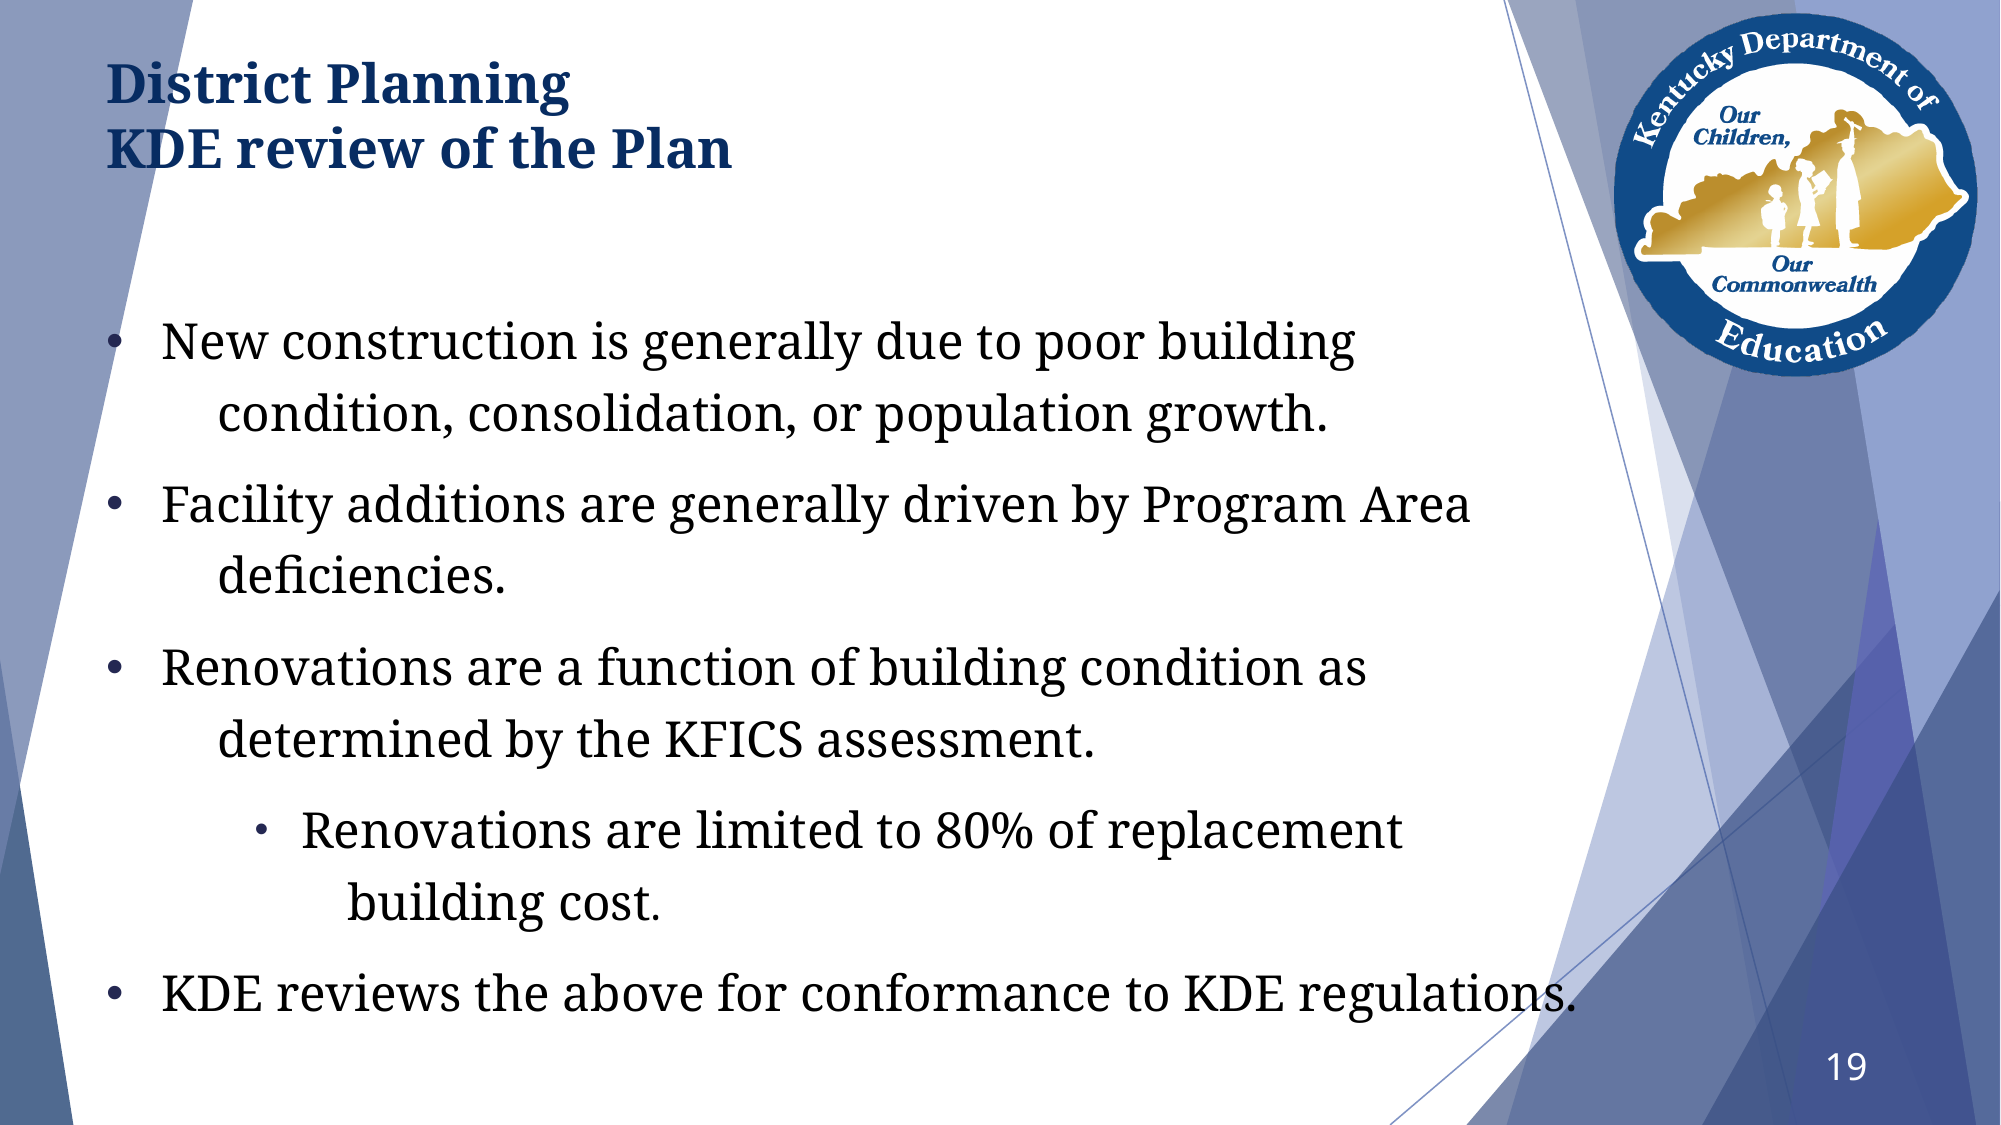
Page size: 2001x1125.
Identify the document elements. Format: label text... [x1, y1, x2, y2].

title District Planning KDE review of the Plan [190, 0, 1511, 213]
list New construction is generally due to poor building condition, consolidation, or population growth. Facility additions are generally driven by Program Area deficiencies. Renovations are a function of building condition as determined by the KFICS assessment. Renovations are limited to 80% of replacement building cost. KDE reviews the above for conformance to KDE regulations. [124, 262, 1605, 1125]
text_box [1809, 1035, 1922, 1096]
